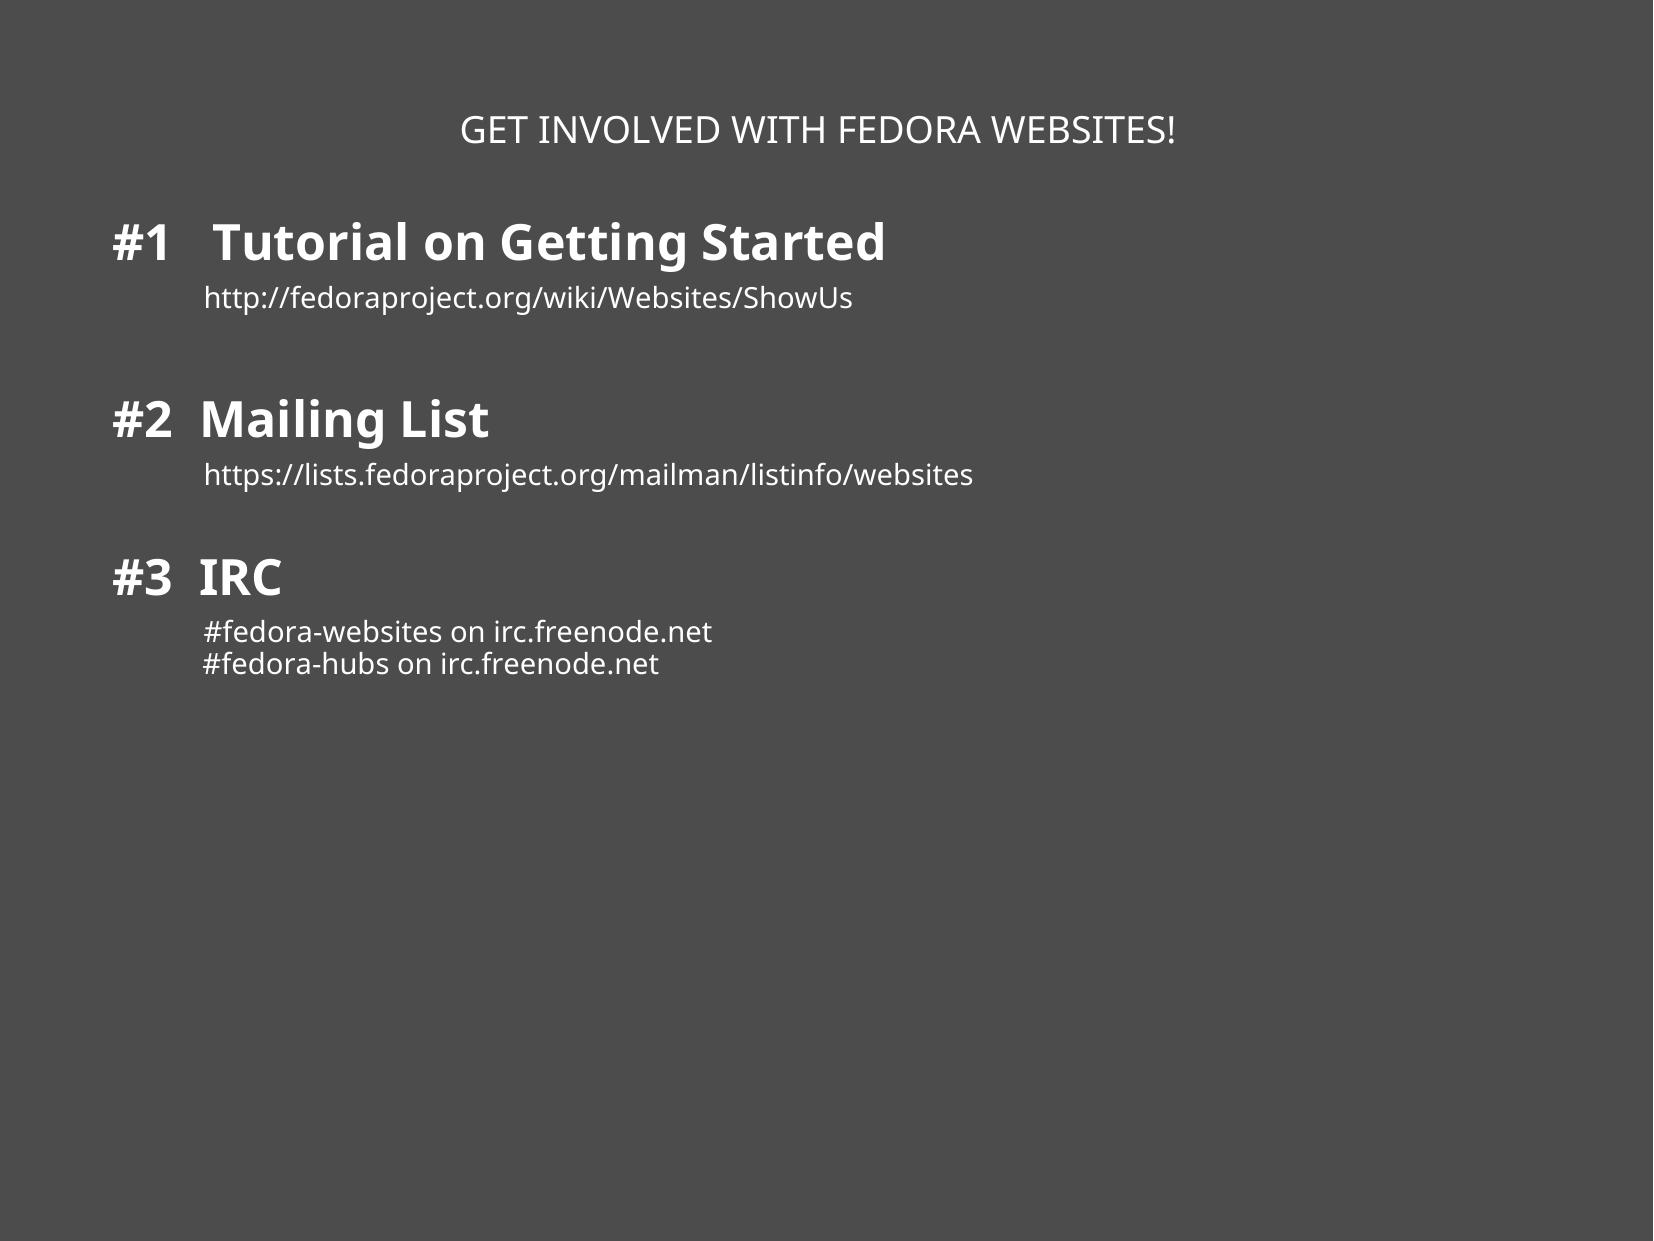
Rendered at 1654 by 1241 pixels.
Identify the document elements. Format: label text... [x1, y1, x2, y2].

title #3 IRC #fedora-websites on irc.freenode.net #fedora-hubs on irc.freenode.net [112, 535, 1524, 702]
title #1 Tutorial on Getting Started http://fedoraproject.org/wiki/Websites/ShowUs [112, 187, 1524, 354]
title GET INVOLVED WITH FEDORA WEBSITES! [112, 86, 1524, 178]
title #2 Mailing List https://lists.fedoraproject.org/mailman/listinfo/websites [112, 364, 1524, 531]
